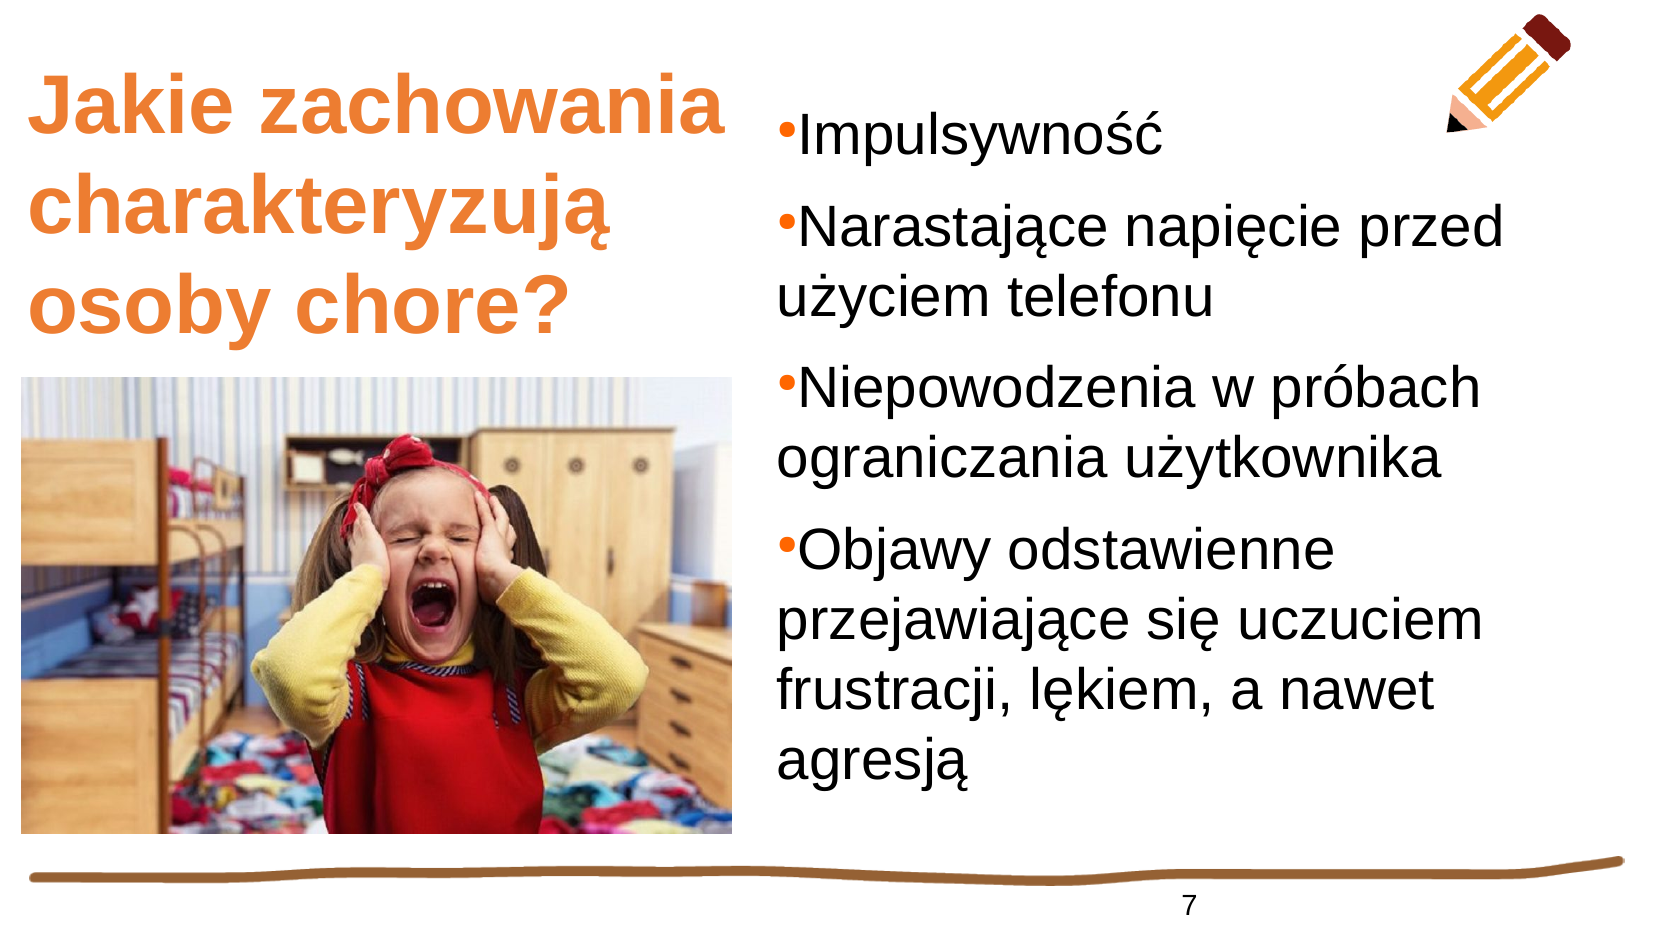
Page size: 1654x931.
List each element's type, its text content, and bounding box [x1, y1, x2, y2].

picture [29, 856, 1625, 886]
list Impulsywność Narastające napięcie przed użyciem telefonu Niepowodzenia w próbach ograniczania użytkownika Objawy odstawienne przejawiające się uczuciem frustracji, lękiem, a nawet agresją [776, 96, 1565, 857]
list Jakie zachowania charakteryzują osoby chore? [27, 50, 748, 494]
picture [21, 377, 732, 834]
text_box <numer> [1181, 885, 1565, 931]
picture [1446, 14, 1571, 133]
